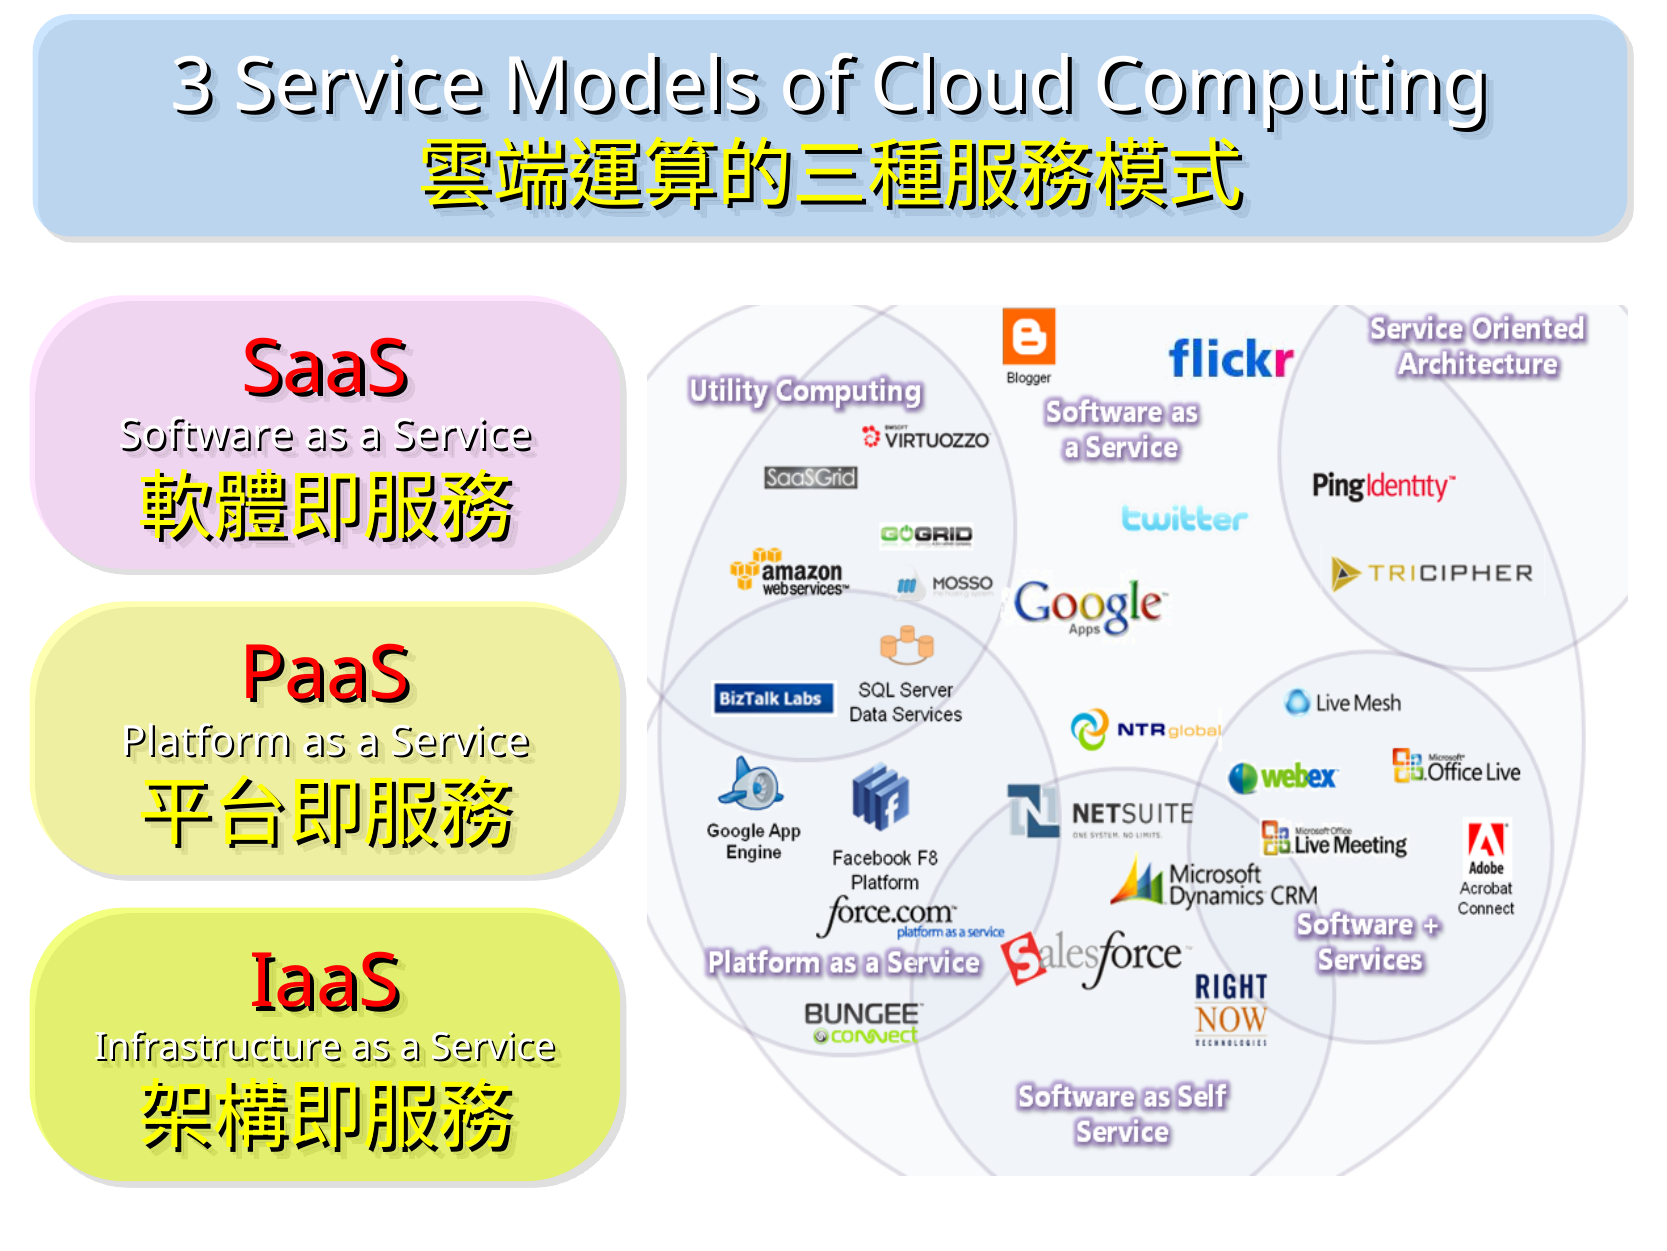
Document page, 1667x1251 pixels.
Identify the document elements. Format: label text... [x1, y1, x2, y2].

text_box SaaS Software as a Service 軟體即服務 [29, 295, 621, 569]
text_box 3 Service Models of Cloud Computing 雲端運算的三種服務模式 [32, 14, 1628, 237]
picture [647, 305, 1628, 1176]
text_box PaaS Platform as a Service 平台即服務 [29, 601, 621, 875]
text_box IaaS Infrastructure as a Service 架構即服務 [29, 907, 621, 1182]
